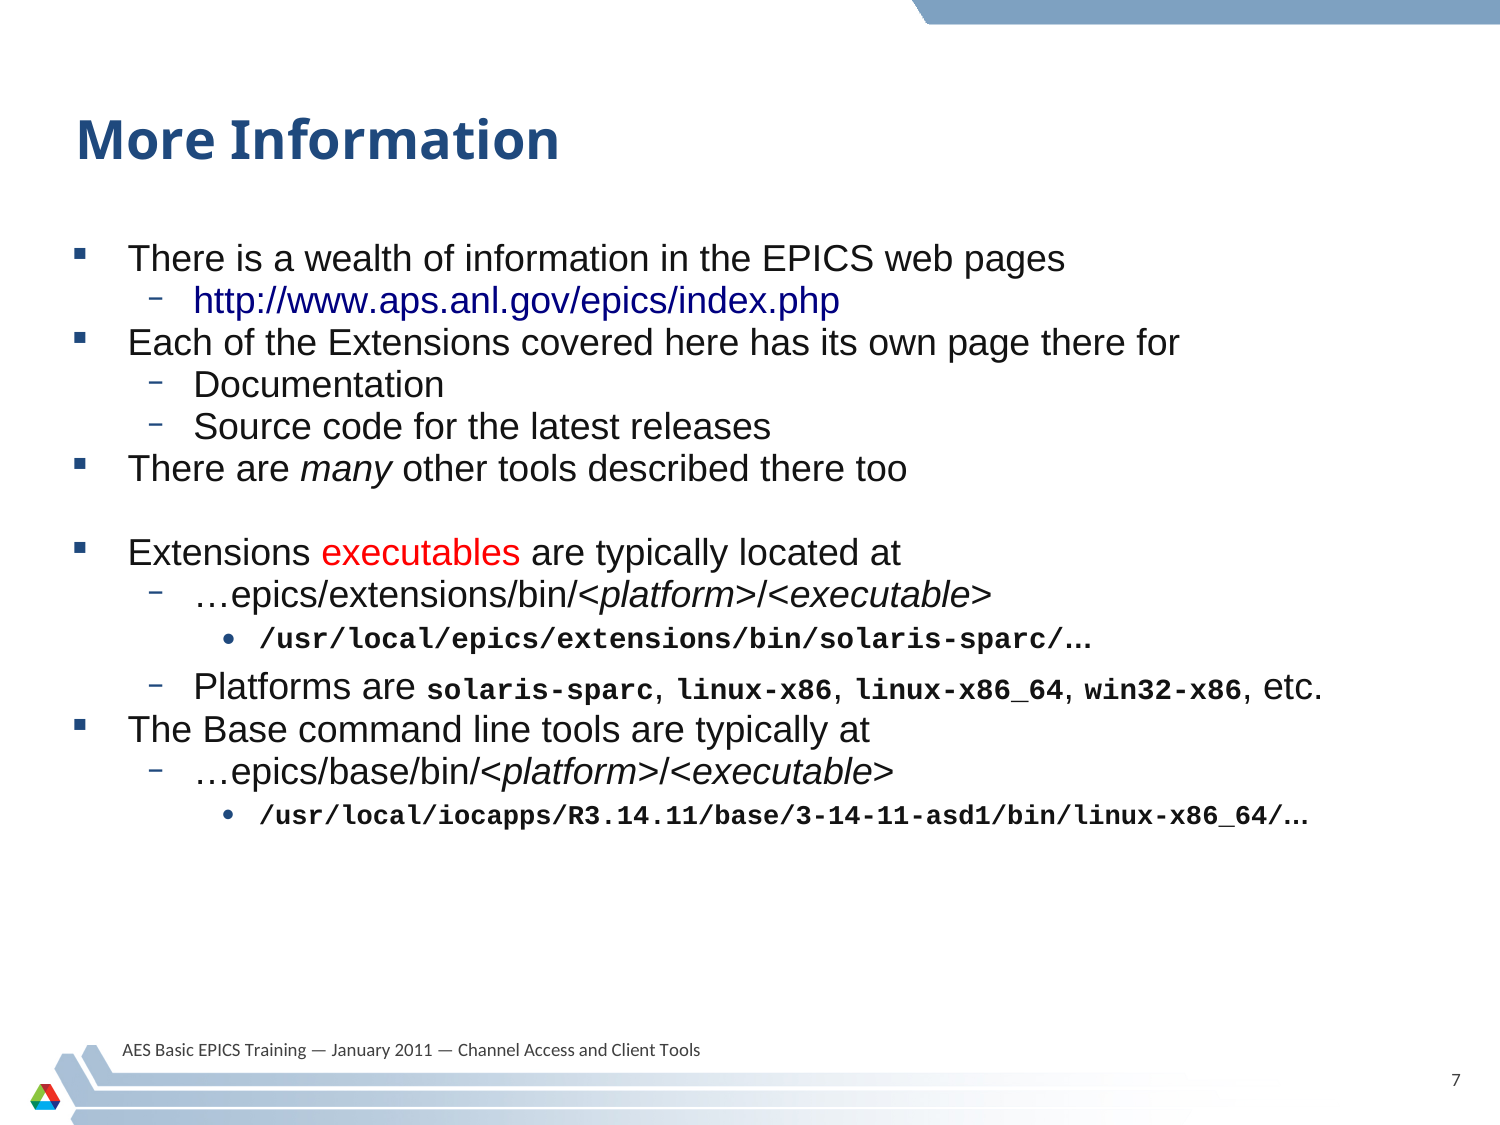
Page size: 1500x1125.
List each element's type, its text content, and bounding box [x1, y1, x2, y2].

list There is a wealth of information in the EPICS web pages http://www.aps.anl.gov/epics/index.php Each of the Extensions covered here has its own page there for Documentation Source code for the latest releases There are many other tools described there too Extensions executables are typically located at …epics/extensions/bin/<platform>/<executable> /usr/local/epics/extensions/bin/solaris-sparc/… Platforms are solaris-sparc, linux-x86, linux-x86_64, win32-x86, etc. The Base command line tools are typically at …epics/base/bin/<platform>/<executable> /usr/local/iocapps/R3.14.11/base/3-14-11-asd1/bin/linux-x86_64/… [56, 229, 1359, 844]
title More Information [75, 45, 1426, 233]
picture [0, 0, 1500, 26]
picture [0, 1037, 1500, 1125]
